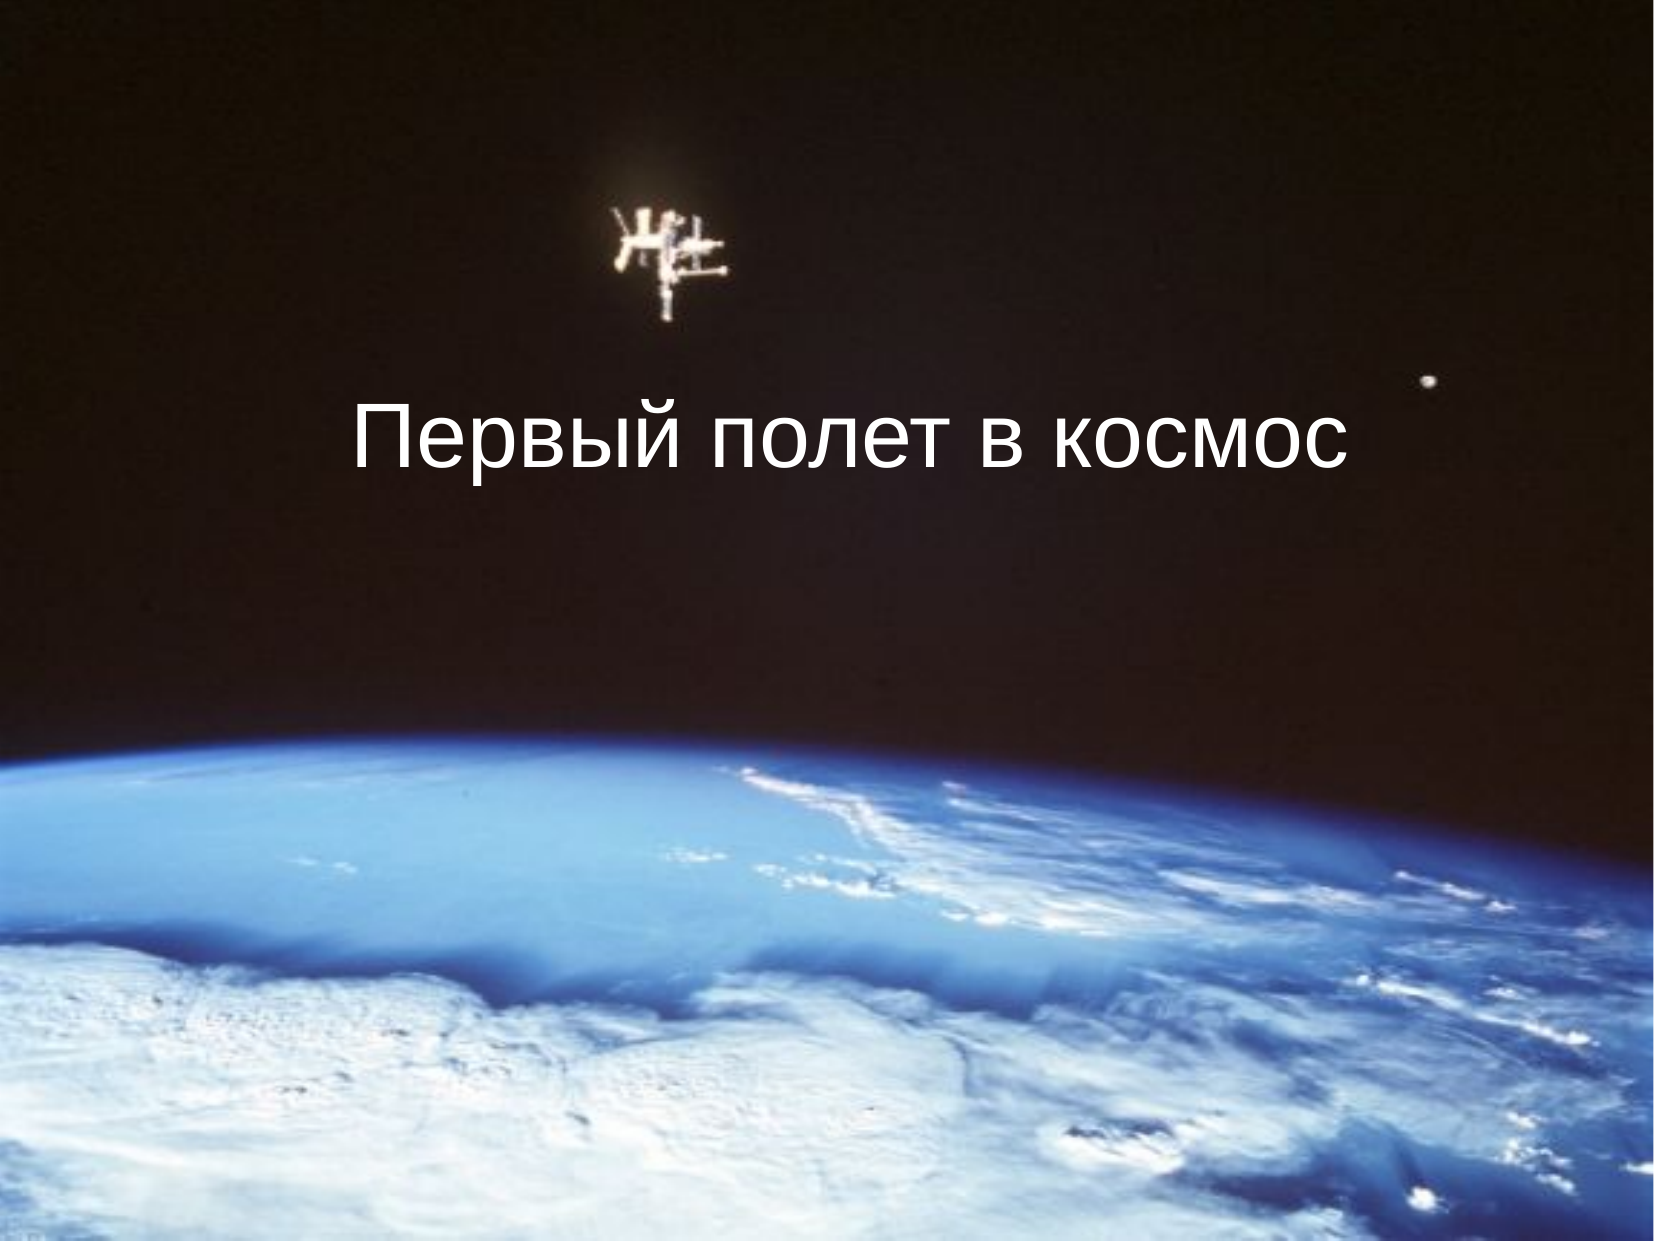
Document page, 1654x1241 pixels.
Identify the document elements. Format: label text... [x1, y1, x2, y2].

picture [0, 0, 1654, 1241]
title Первый полет в космос [106, 339, 1595, 532]
